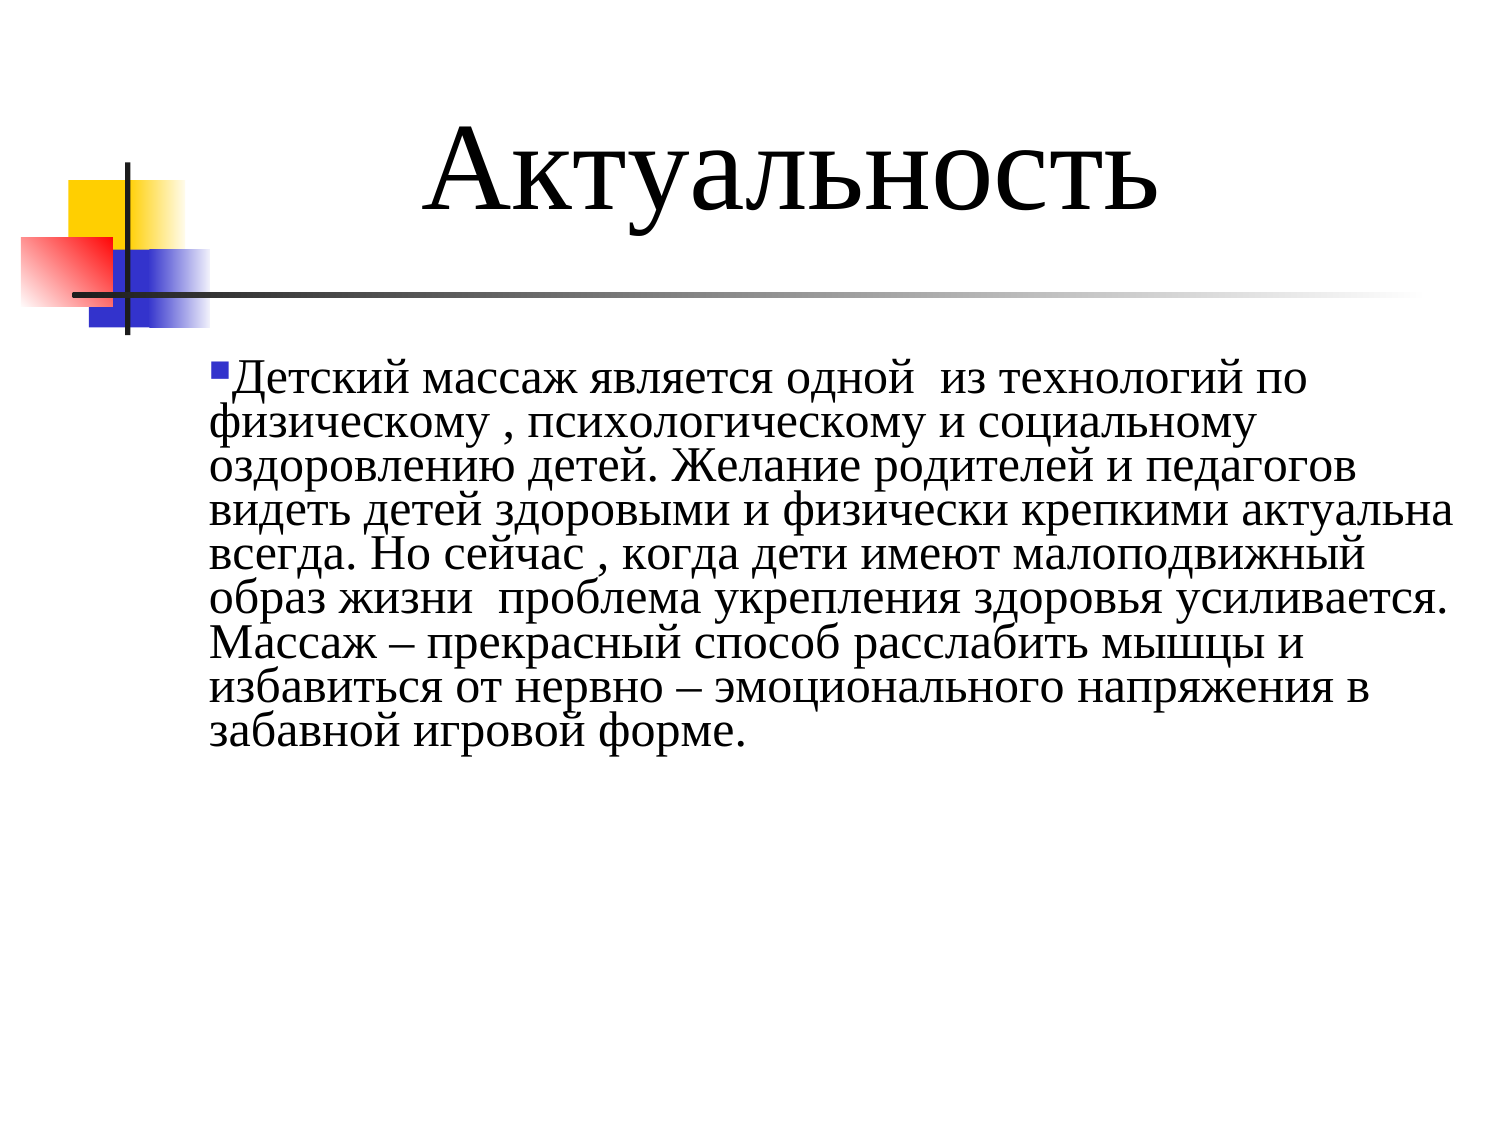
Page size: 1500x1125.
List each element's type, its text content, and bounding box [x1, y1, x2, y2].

list Актуальность Детский массаж является одной из технологий по физическому , психологическому и социальному оздоровлению детей. Желание родителей и педагогов видеть детей здоровыми и физически крепкими актуальна всегда. Но сейчас , когда дети имеют малоподвижный образ жизни проблема укрепления здоровья усиливается. Массаж – прекрасный способ расслабить мышцы и избавиться от нервно – эмоционального напряжения в забавной игровой форме. [193, 113, 1469, 1007]
